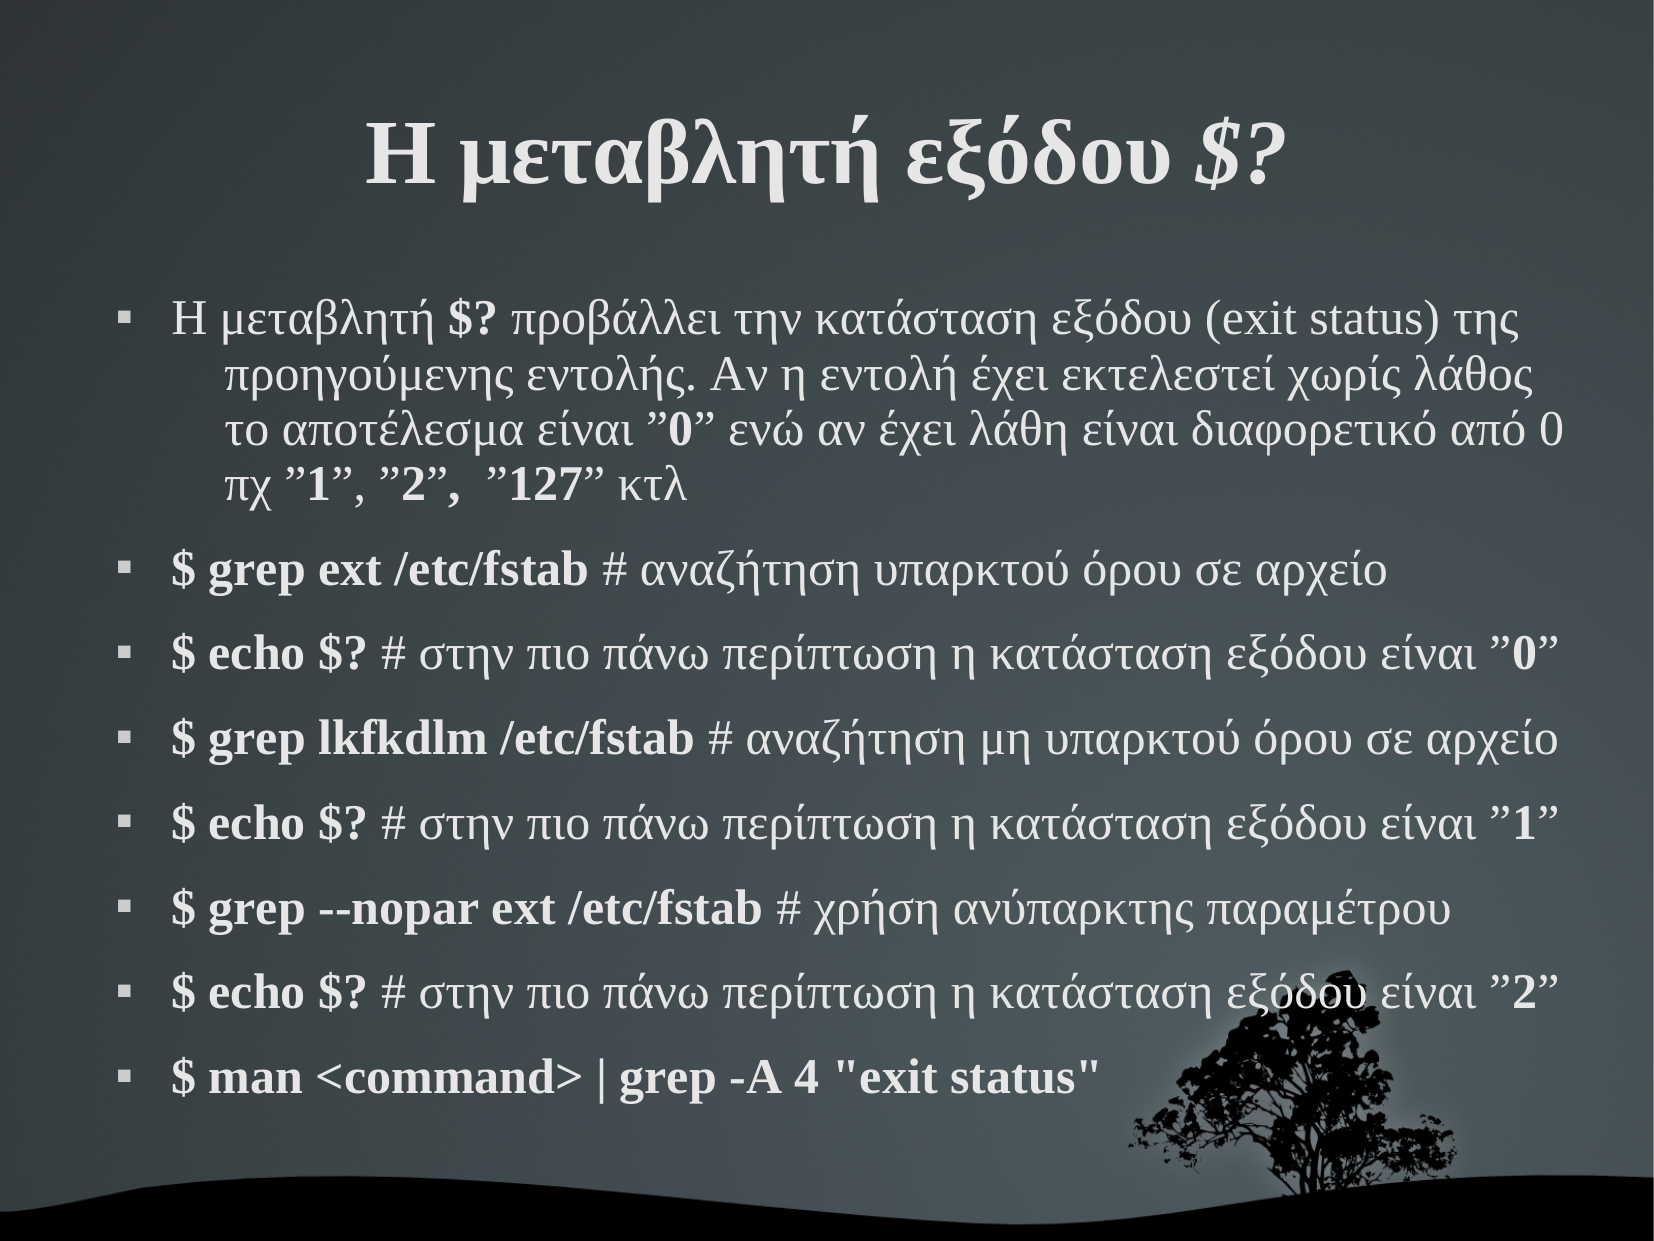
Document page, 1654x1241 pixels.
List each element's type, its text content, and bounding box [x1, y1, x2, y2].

list Η μεταβλητή $? προβάλλει την κατάσταση εξόδου (exit status) της προηγούμενης εντολής. Αν η εντολή έχει εκτελεστεί χωρίς λάθος το αποτέλεσμα είναι ”0” ενώ αν έχει λάθη είναι διαφορετικό από 0 πχ ”1”, ”2”, ”127” κτλ $ grep ext /etc/fstab # αναζήτηση υπαρκτού όρου σε αρχείο $ echo $? # στην πιο πάνω περίπτωση η κατάσταση εξόδου είναι ”0” $ grep lkfkdlm /etc/fstab # αναζήτηση μη υπαρκτού όρου σε αρχείο $ echo $? # στην πιο πάνω περίπτωση η κατάσταση εξόδου είναι ”1” $ grep --nopar ext /etc/fstab # χρήση ανύπαρκτης παραμέτρου $ echo $? # στην πιο πάνω περίπτωση η κατάσταση εξόδου είναι ”2” $ man <command> | grep -A 4 "exit status" [82, 290, 1571, 1210]
title Η μεταβλητή εξόδου $? [82, 49, 1571, 257]
picture [0, 0, 1654, 1241]
